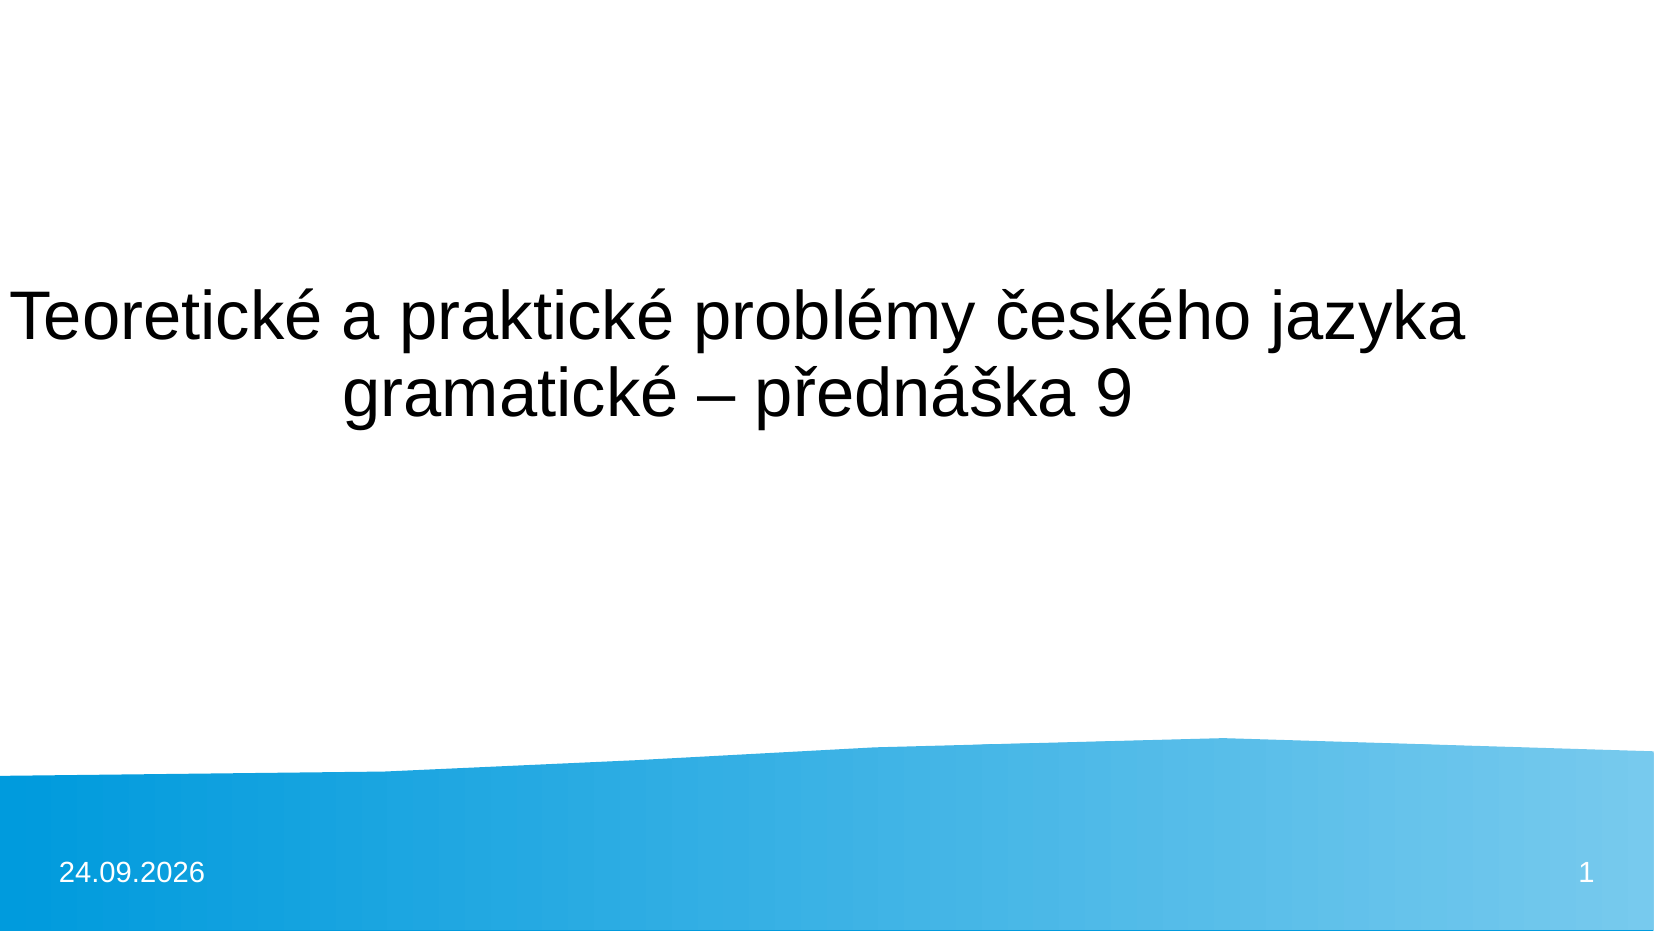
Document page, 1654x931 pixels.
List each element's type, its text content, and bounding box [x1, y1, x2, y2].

title Teoretické a praktické problémy českého jazyka gramatické – přednáška 9 [0, 265, 1477, 443]
